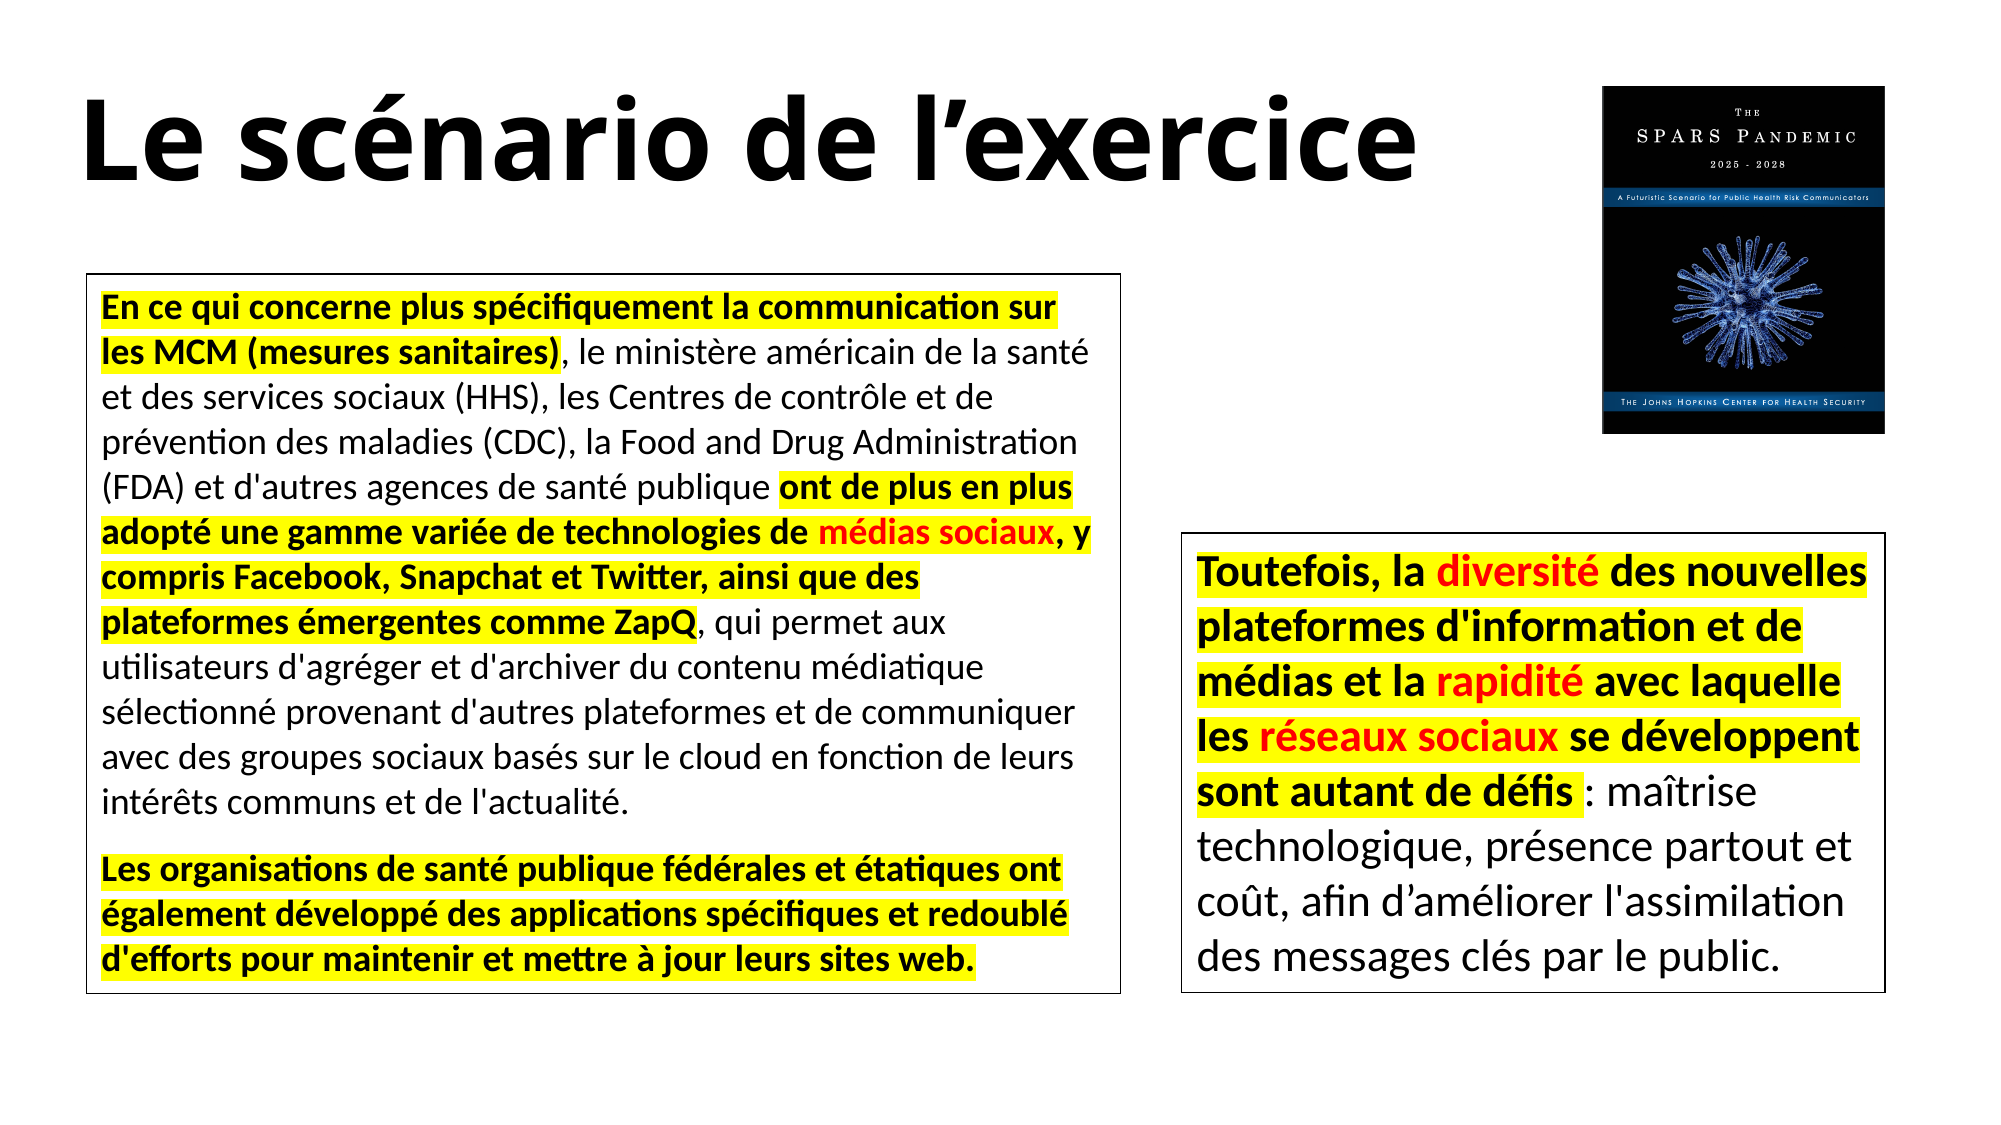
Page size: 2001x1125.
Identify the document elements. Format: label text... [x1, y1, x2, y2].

text_box Le scénario de l’exercice [62, 60, 1965, 349]
text_box En ce qui concerne plus spécifiquement la communication sur les MCM (mesures sanitaires), le ministère américain de la santé et des services sociaux (HHS), les Centres de contrôle et de prévention des maladies (CDC), la Food and Drug Administration (FDA) et d'autres agences de santé publique ont de plus en plus adopté une gamme variée de technologies de médias sociaux, y compris Facebook, Snapchat et Twitter, ainsi que des plateformes émergentes comme ZapQ, qui permet aux utilisateurs d'agréger et d'archiver du contenu médiatique sélectionné provenant d'autres plateformes et de communiquer avec des groupes sociaux basés sur le cloud en fonction de leurs intérêts communs et de l'actualité. Les organisations de santé publique fédérales et étatiques ont également développé des applications spécifiques et redoublé d'efforts pour maintenir et mettre à jour leurs sites web. [86, 274, 1121, 994]
text_box Toutefois, la diversité des nouvelles plateformes d'information et de médias et la rapidité avec laquelle les réseaux sociaux se développent sont autant de défis : maîtrise technologique, présence partout et coût, afin d’améliorer l'assimilation des messages clés par le public. [1181, 532, 1885, 993]
picture [1602, 86, 1885, 435]
